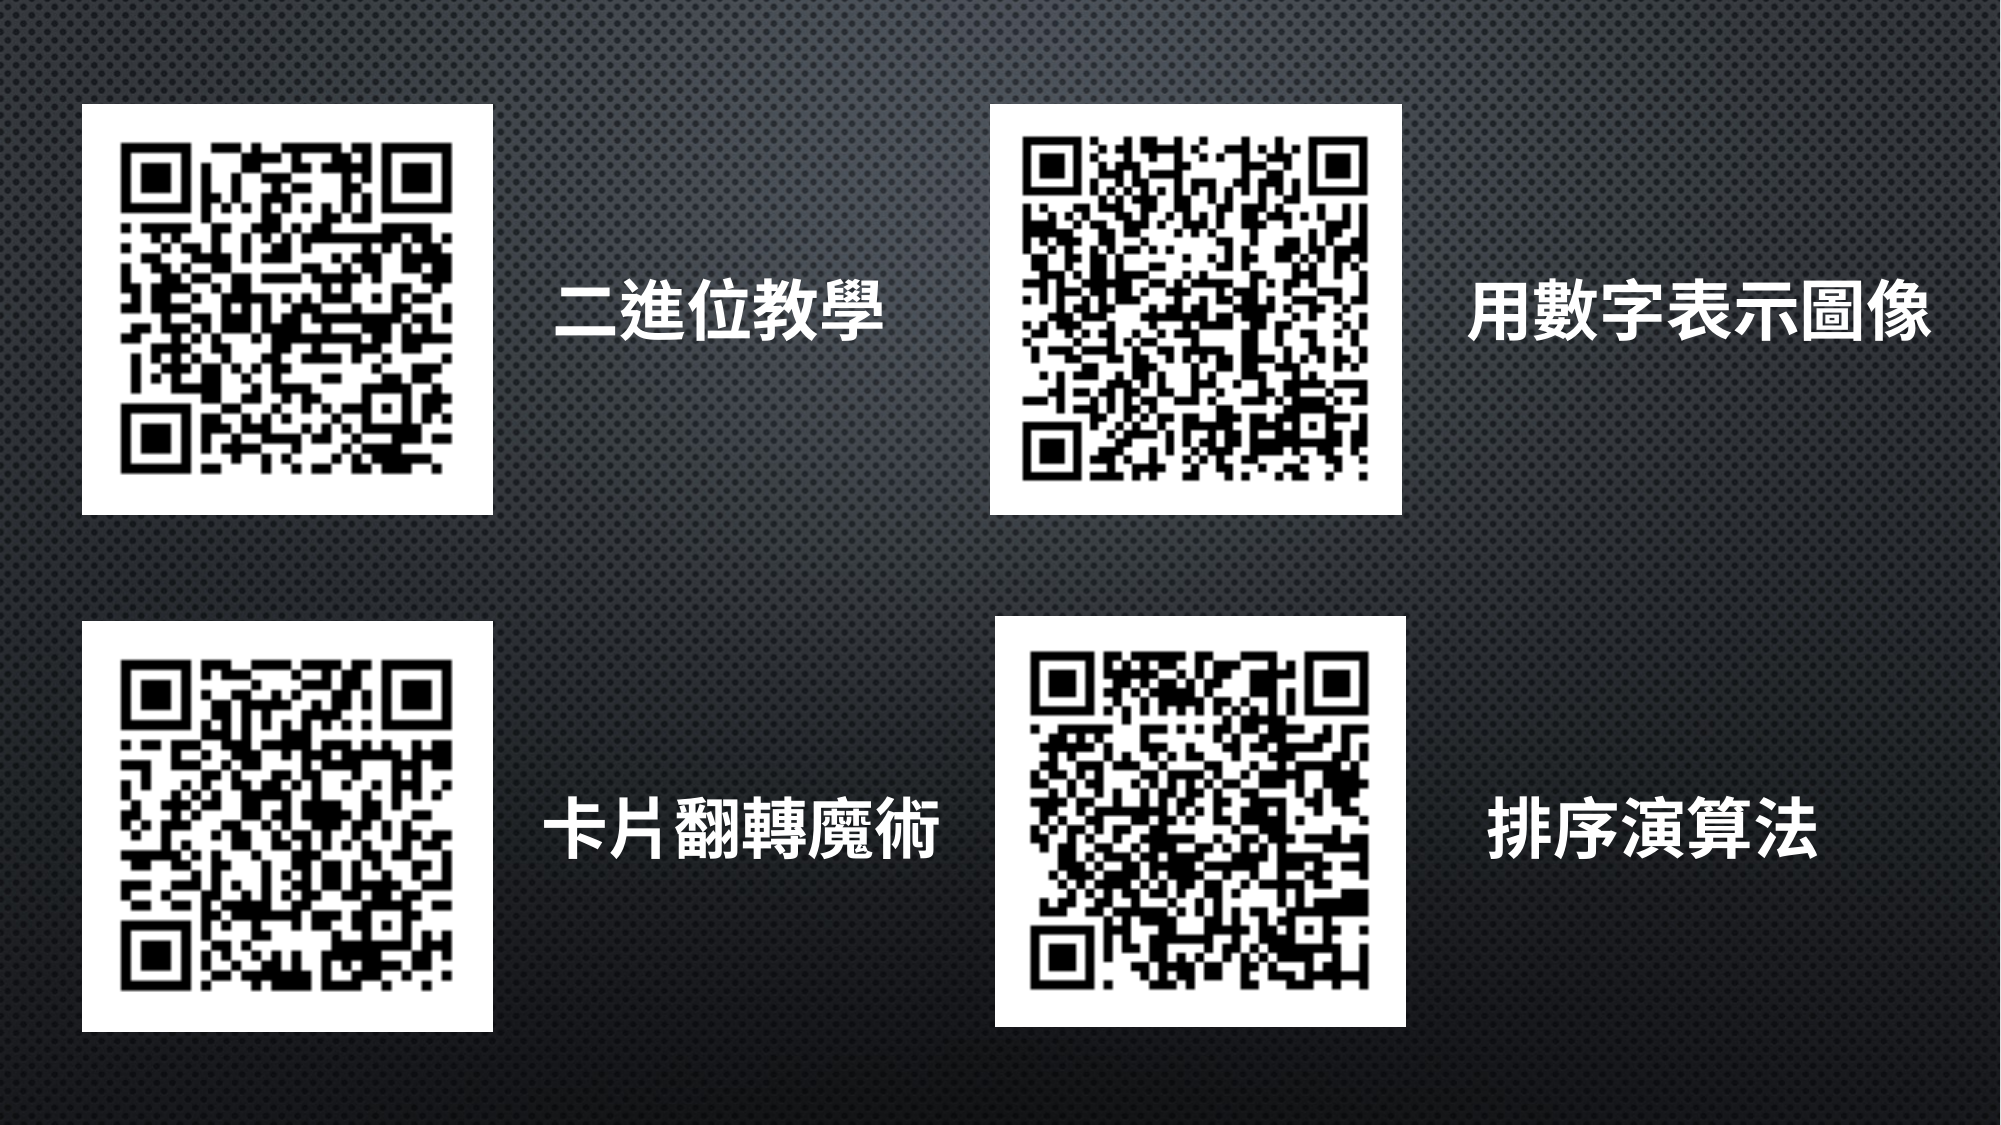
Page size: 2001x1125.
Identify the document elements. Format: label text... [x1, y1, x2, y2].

picture [82, 104, 493, 515]
picture [990, 104, 1402, 515]
text_box 卡片翻轉魔術 [526, 779, 962, 876]
text_box 用數字表示圖像 [1451, 261, 1959, 358]
picture [82, 621, 493, 1032]
text_box 二進位教學 [537, 261, 925, 358]
text_box 排序演算法 [1471, 779, 1908, 876]
picture [995, 616, 1406, 1027]
